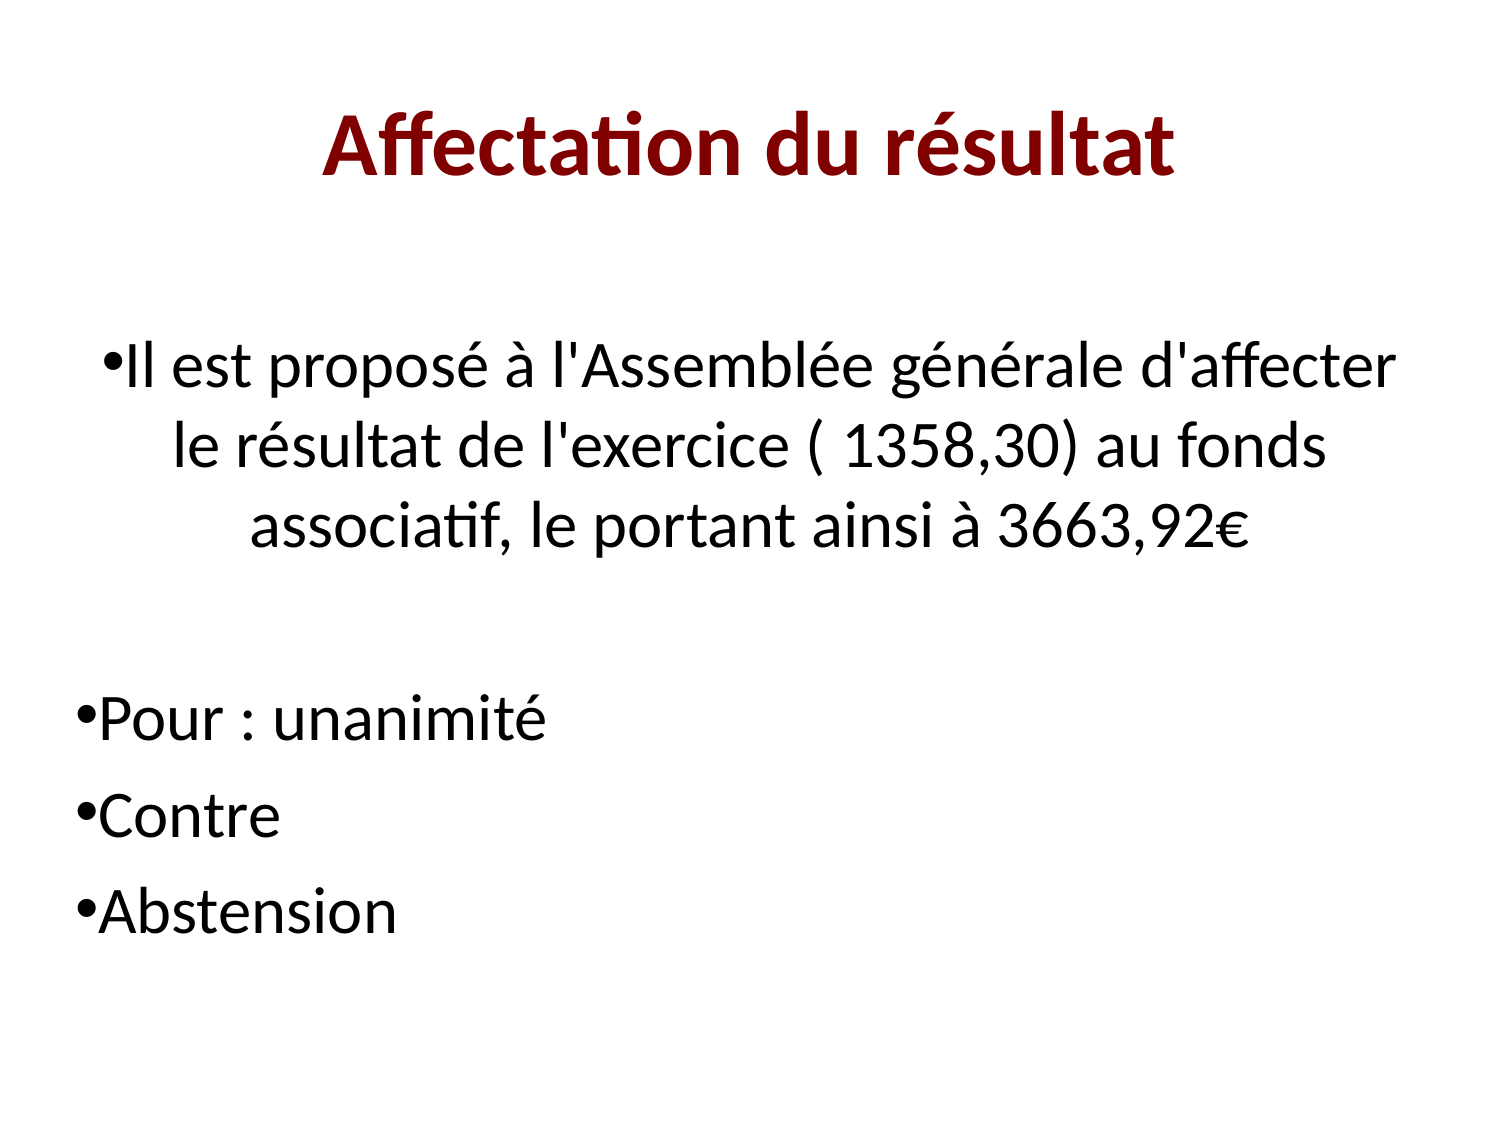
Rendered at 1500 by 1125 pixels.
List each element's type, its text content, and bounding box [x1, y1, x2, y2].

title Affectation du résultat [75, 45, 1426, 233]
text_box Il est proposé à l'Assemblée générale d'affecter le résultat de l'exercice ( 1358,30) au fonds associatif, le portant ainsi à 3663,92€ Pour : unanimité Contre Abstension [75, 262, 1426, 1005]
